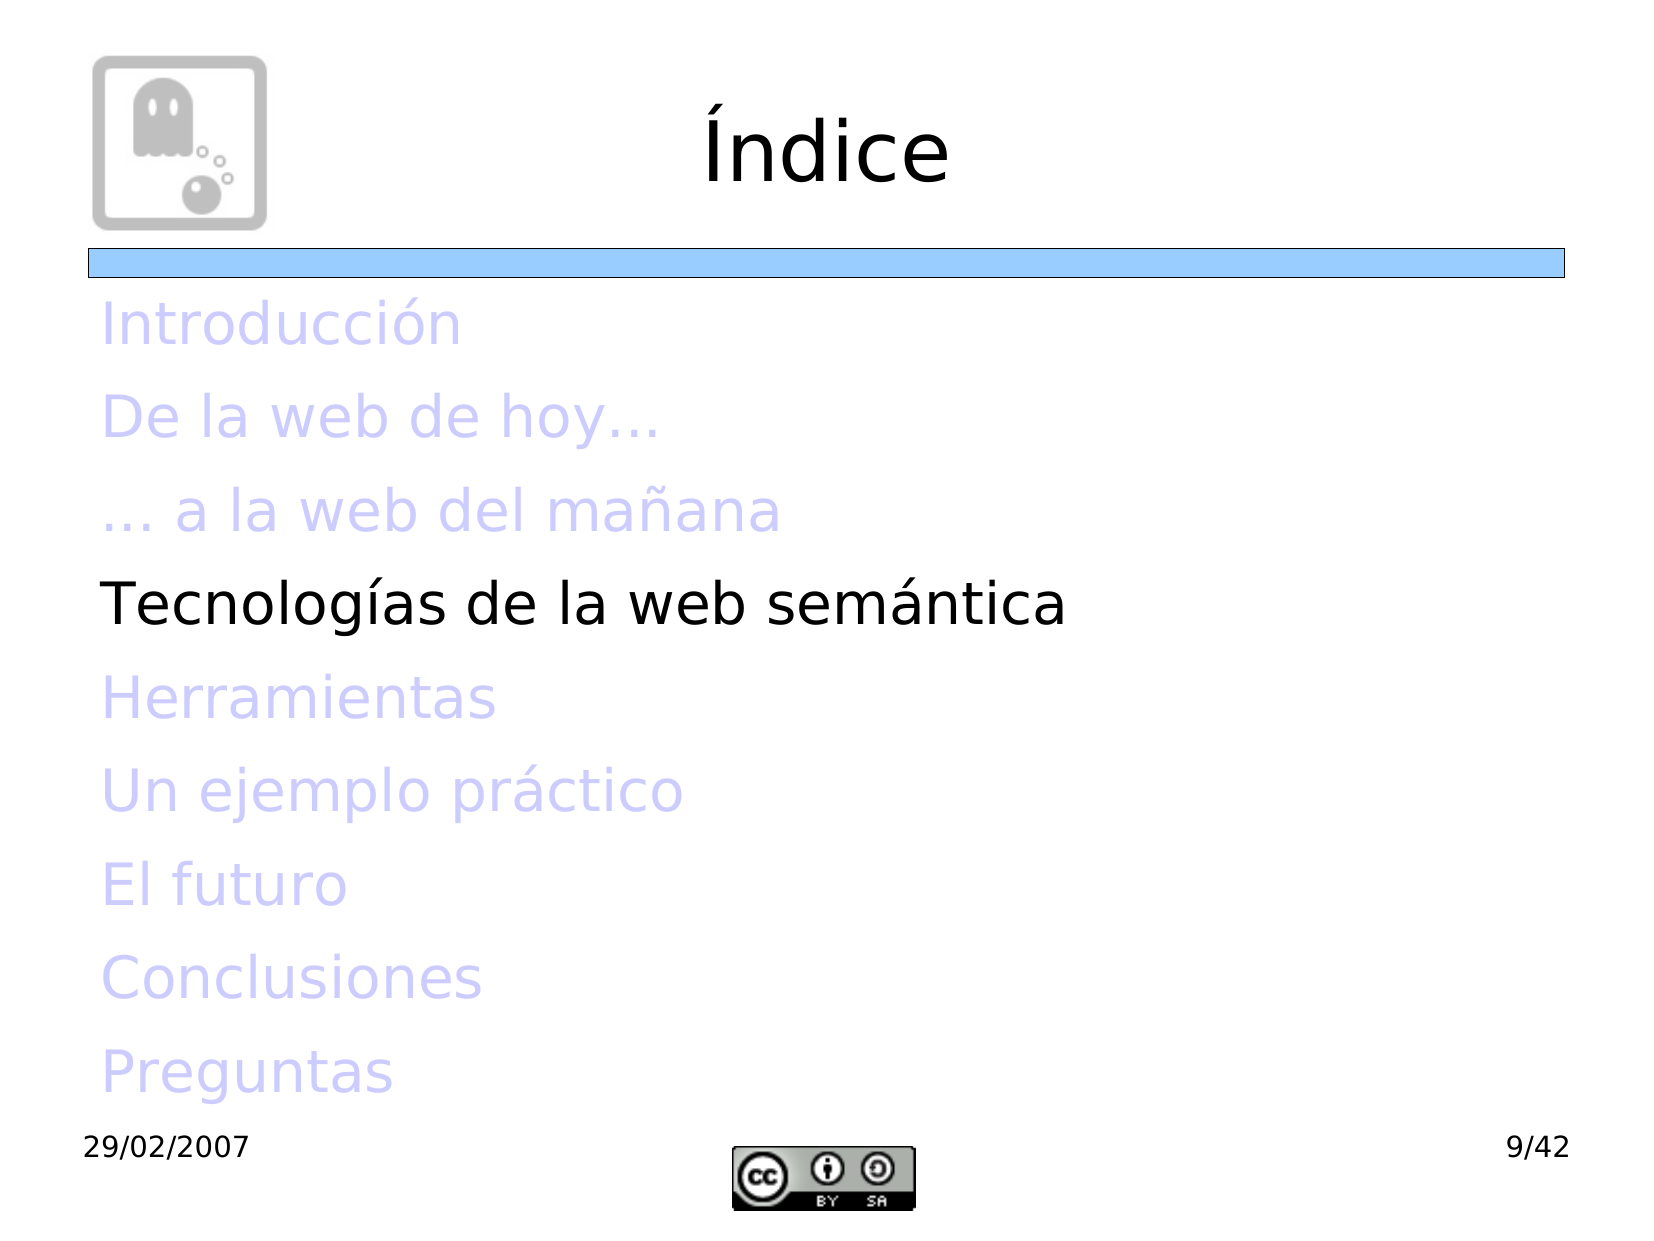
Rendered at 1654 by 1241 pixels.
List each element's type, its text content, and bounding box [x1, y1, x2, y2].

picture [732, 1146, 916, 1211]
title Índice [82, 49, 1571, 257]
list Introducción De la web de hoy... ... a la web del mañana Tecnologías de la web semántica Herramientas Un ejemplo práctico El futuro Conclusiones Preguntas [82, 290, 1571, 1107]
